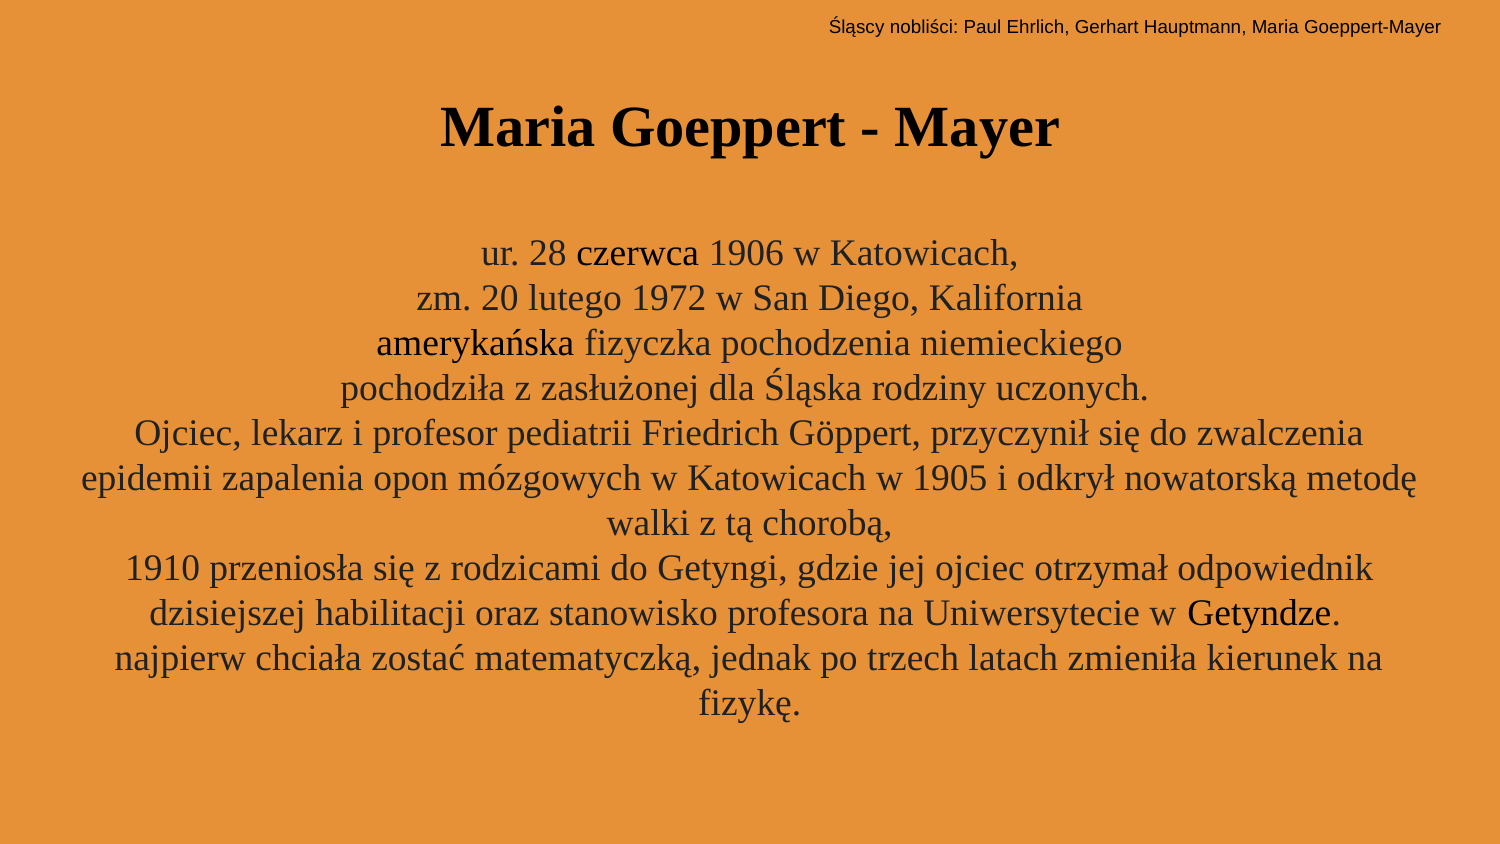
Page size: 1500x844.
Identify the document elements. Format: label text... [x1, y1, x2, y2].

title Maria Goeppert - Mayer ur. 28 czerwca 1906 w Katowicach, zm. 20 lutego 1972 w San Diego, Kalifornia amerykańska fizyczka pochodzenia niemieckiego pochodziła z zasłużonej dla Śląska rodziny uczonych. Ojciec, lekarz i profesor pediatrii Friedrich Göppert, przyczynił się do zwalczenia epidemii zapalenia opon mózgowych w Katowicach w 1905 i odkrył nowatorską metodę walki z tą chorobą, 1910 przeniosła się z rodzicami do Getyngi, gdzie jej ojciec otrzymał odpowiednik dzisiejszej habilitacji oraz stanowisko profesora na Uniwersytecie w Getyndze. najpierw chciała zostać matematyczką, jednak po trzech latach zmieniła kierunek na fizykę. [51, 72, 1449, 765]
